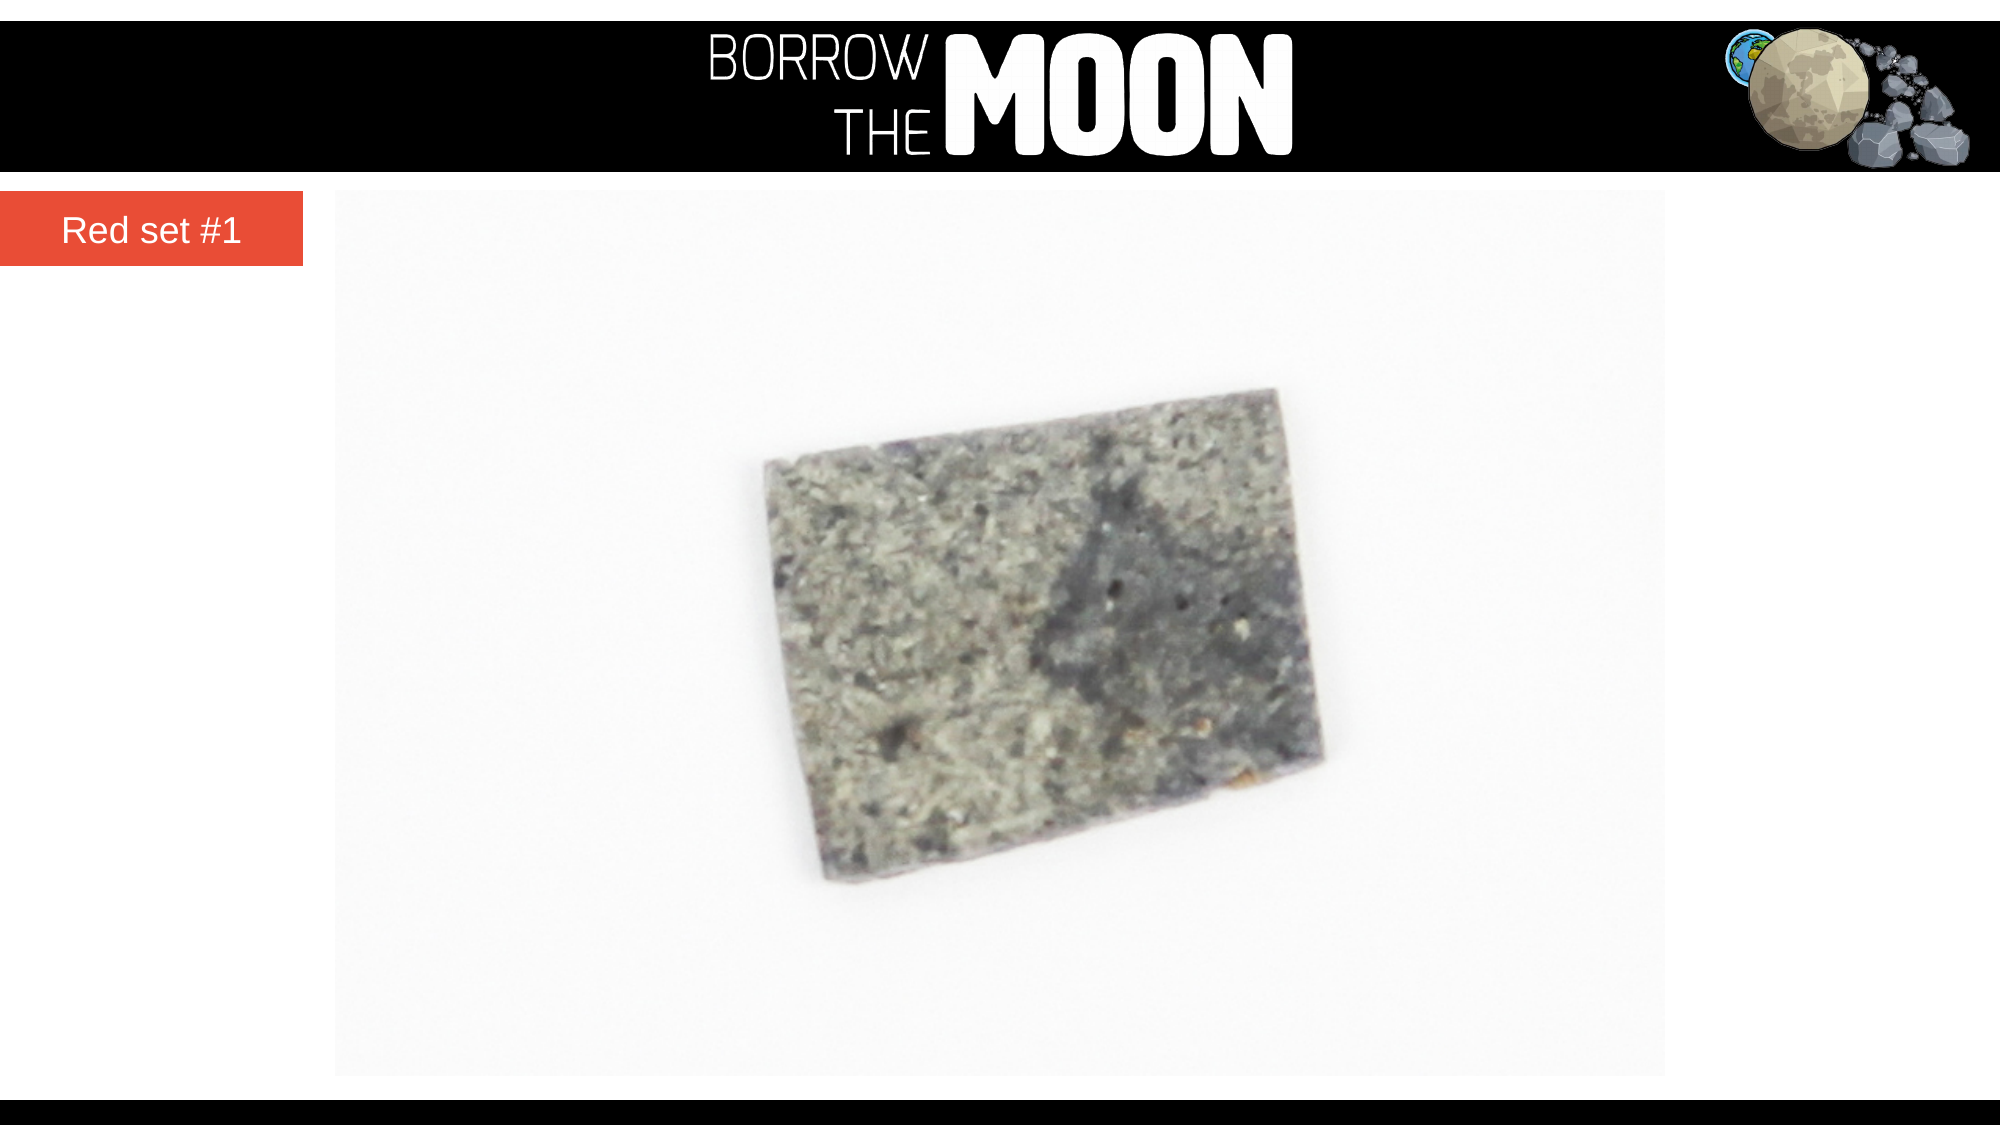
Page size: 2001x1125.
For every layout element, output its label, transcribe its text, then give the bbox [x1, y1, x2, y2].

picture [335, 190, 1665, 1076]
text_box Red set #1 [0, 191, 303, 266]
